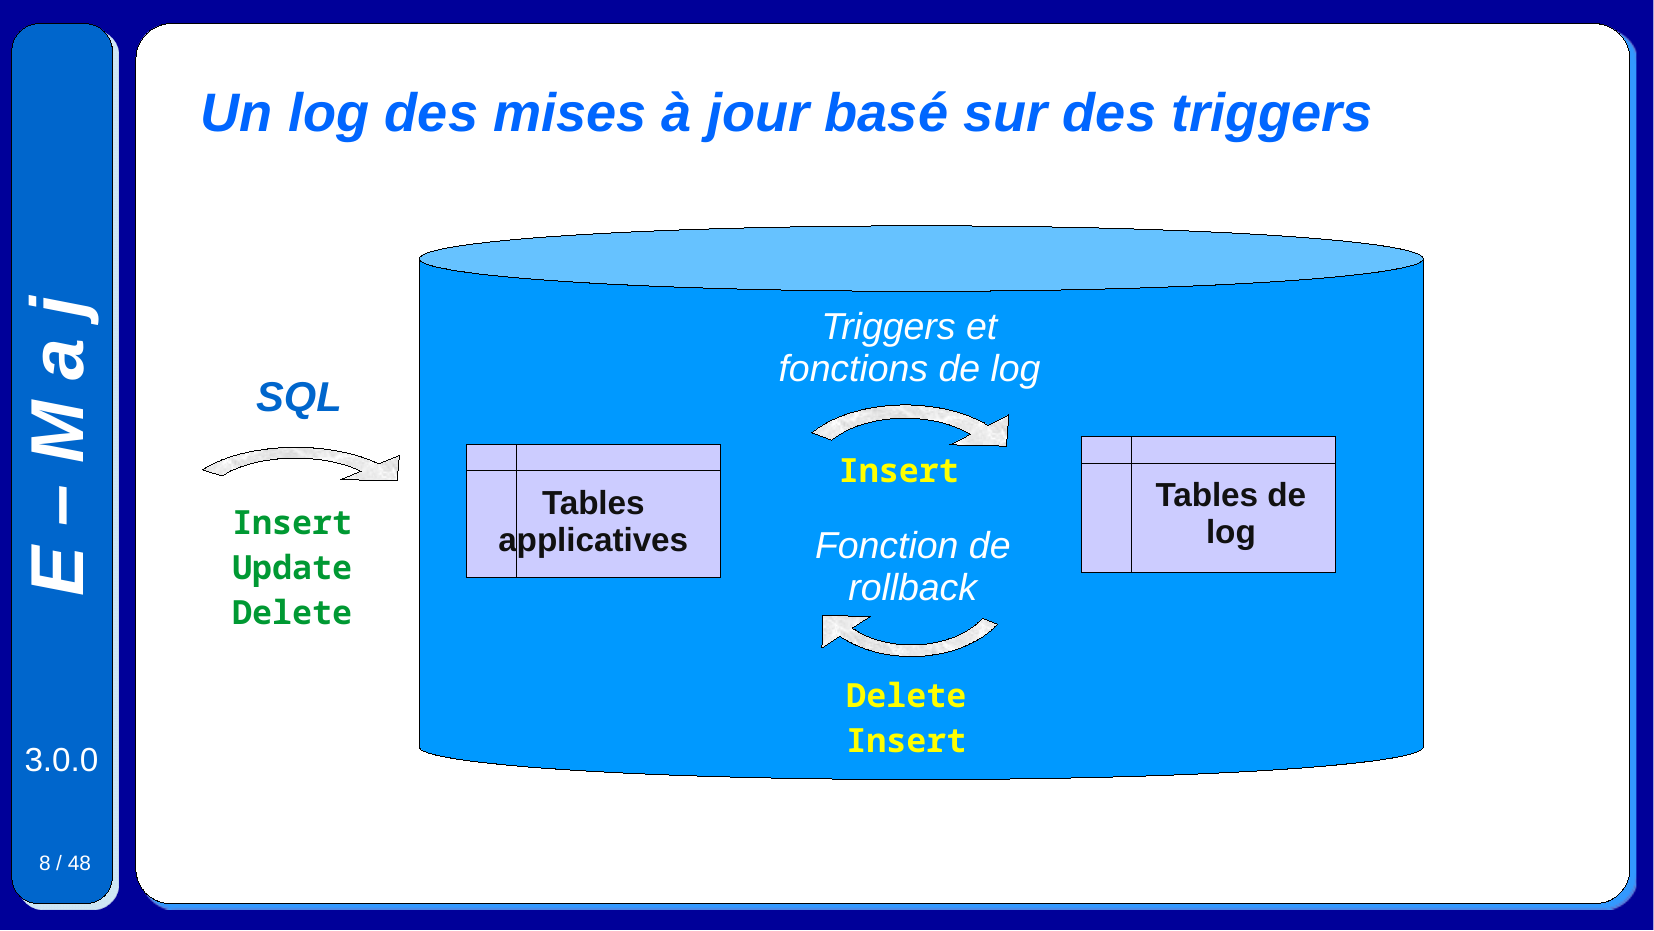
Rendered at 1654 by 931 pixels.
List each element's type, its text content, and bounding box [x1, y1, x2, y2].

text_box SQL [194, 366, 404, 428]
text_box Insert Update Delete [183, 491, 402, 626]
text_box Insert [817, 439, 981, 494]
text_box Tables de log [1138, 468, 1323, 561]
title Un log des mises à jour basé sur des triggers [200, 34, 1575, 191]
text_box Tables applicatives [448, 476, 739, 569]
text_box [419, 260, 1424, 780]
text_box Fonction de rollback [755, 516, 1070, 616]
text_box [202, 447, 400, 481]
text_box Triggers et fonctions de log [761, 298, 1058, 398]
text_box Delete Insert [802, 664, 1010, 759]
